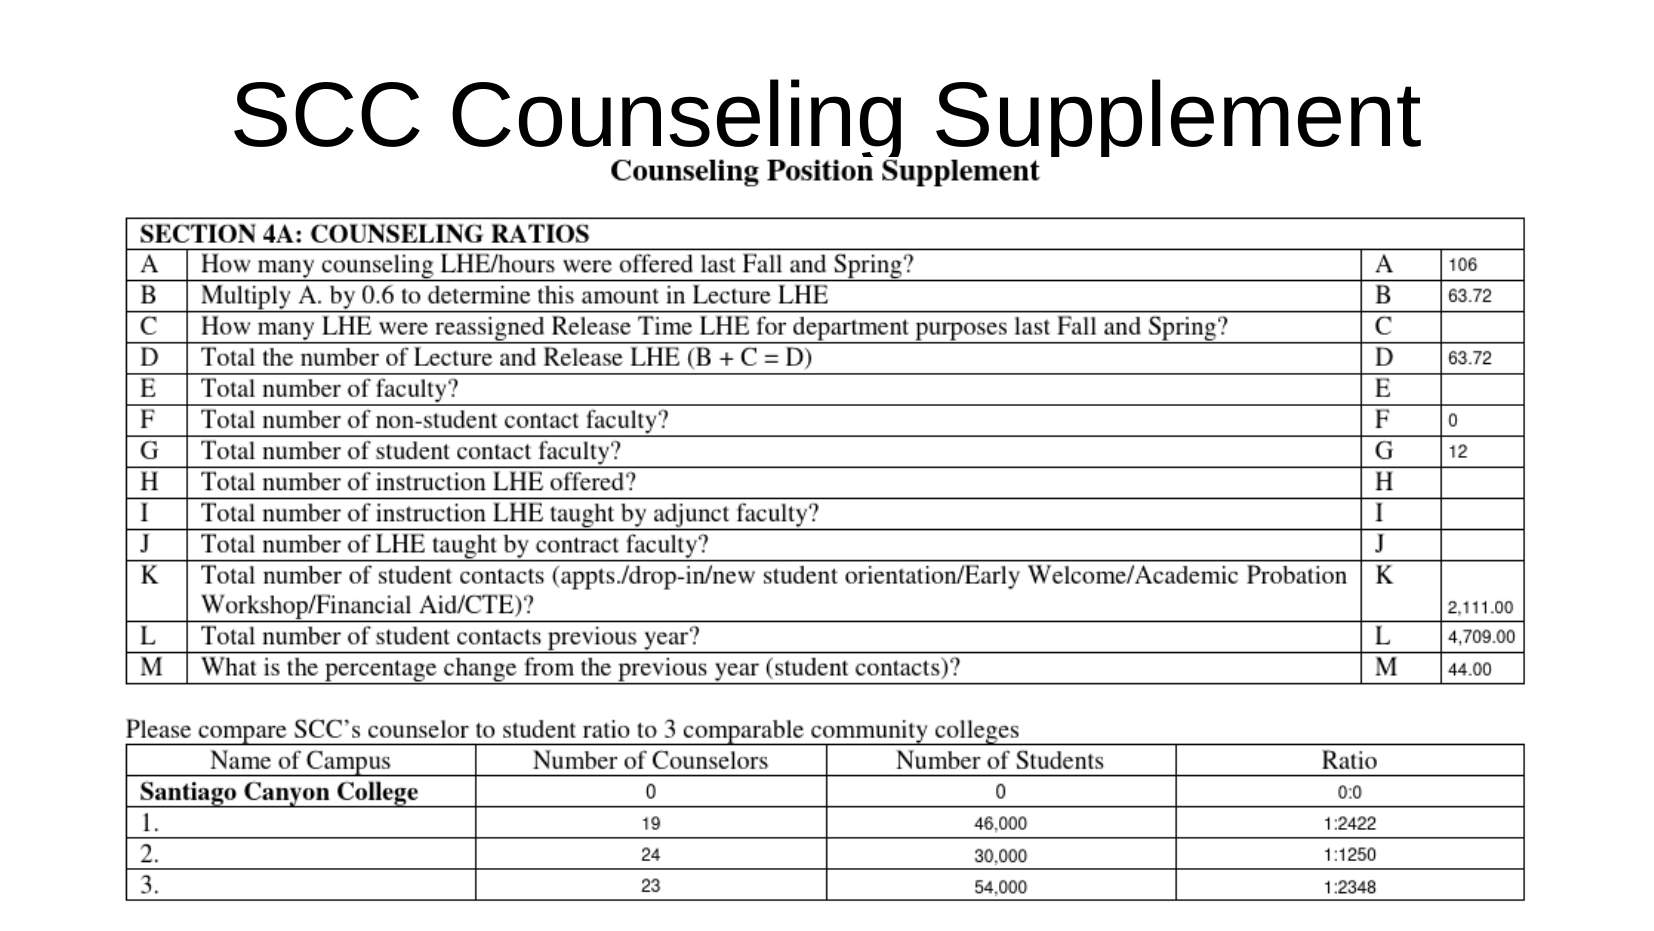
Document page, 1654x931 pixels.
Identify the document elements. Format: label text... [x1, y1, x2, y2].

picture [120, 157, 1531, 907]
title SCC Counseling Supplement [82, 37, 1571, 193]
